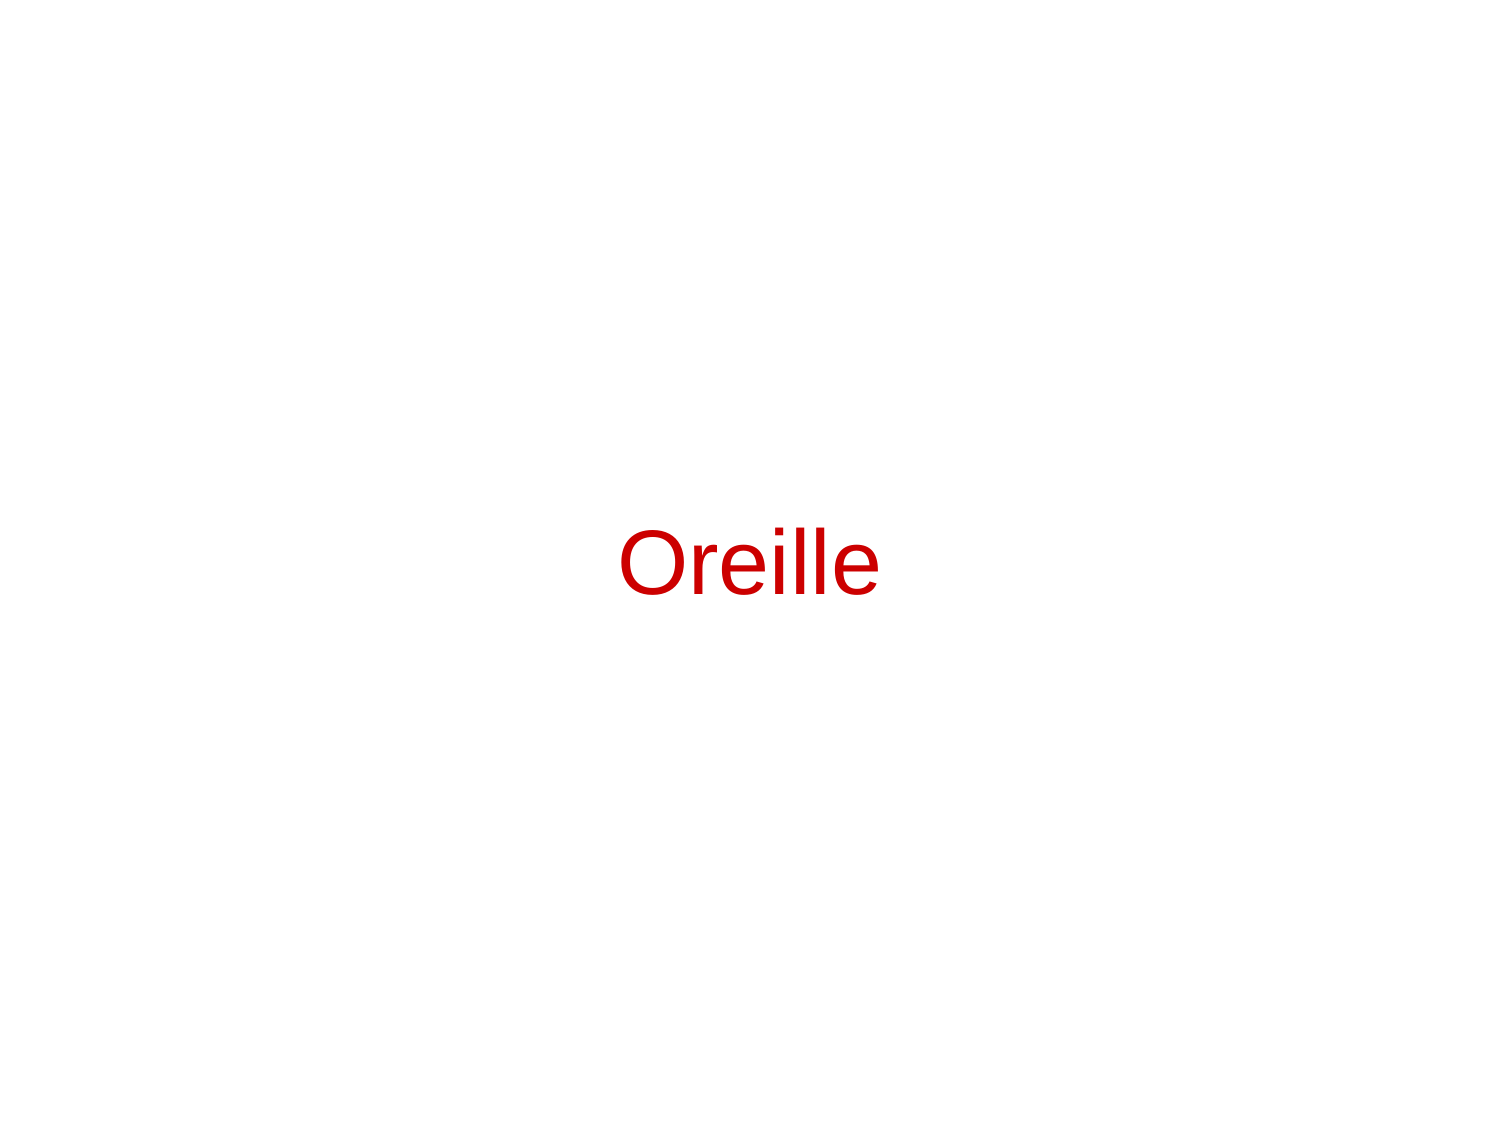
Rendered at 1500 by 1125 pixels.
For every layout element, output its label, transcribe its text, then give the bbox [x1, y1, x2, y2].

title Oreille [112, 468, 1388, 657]
